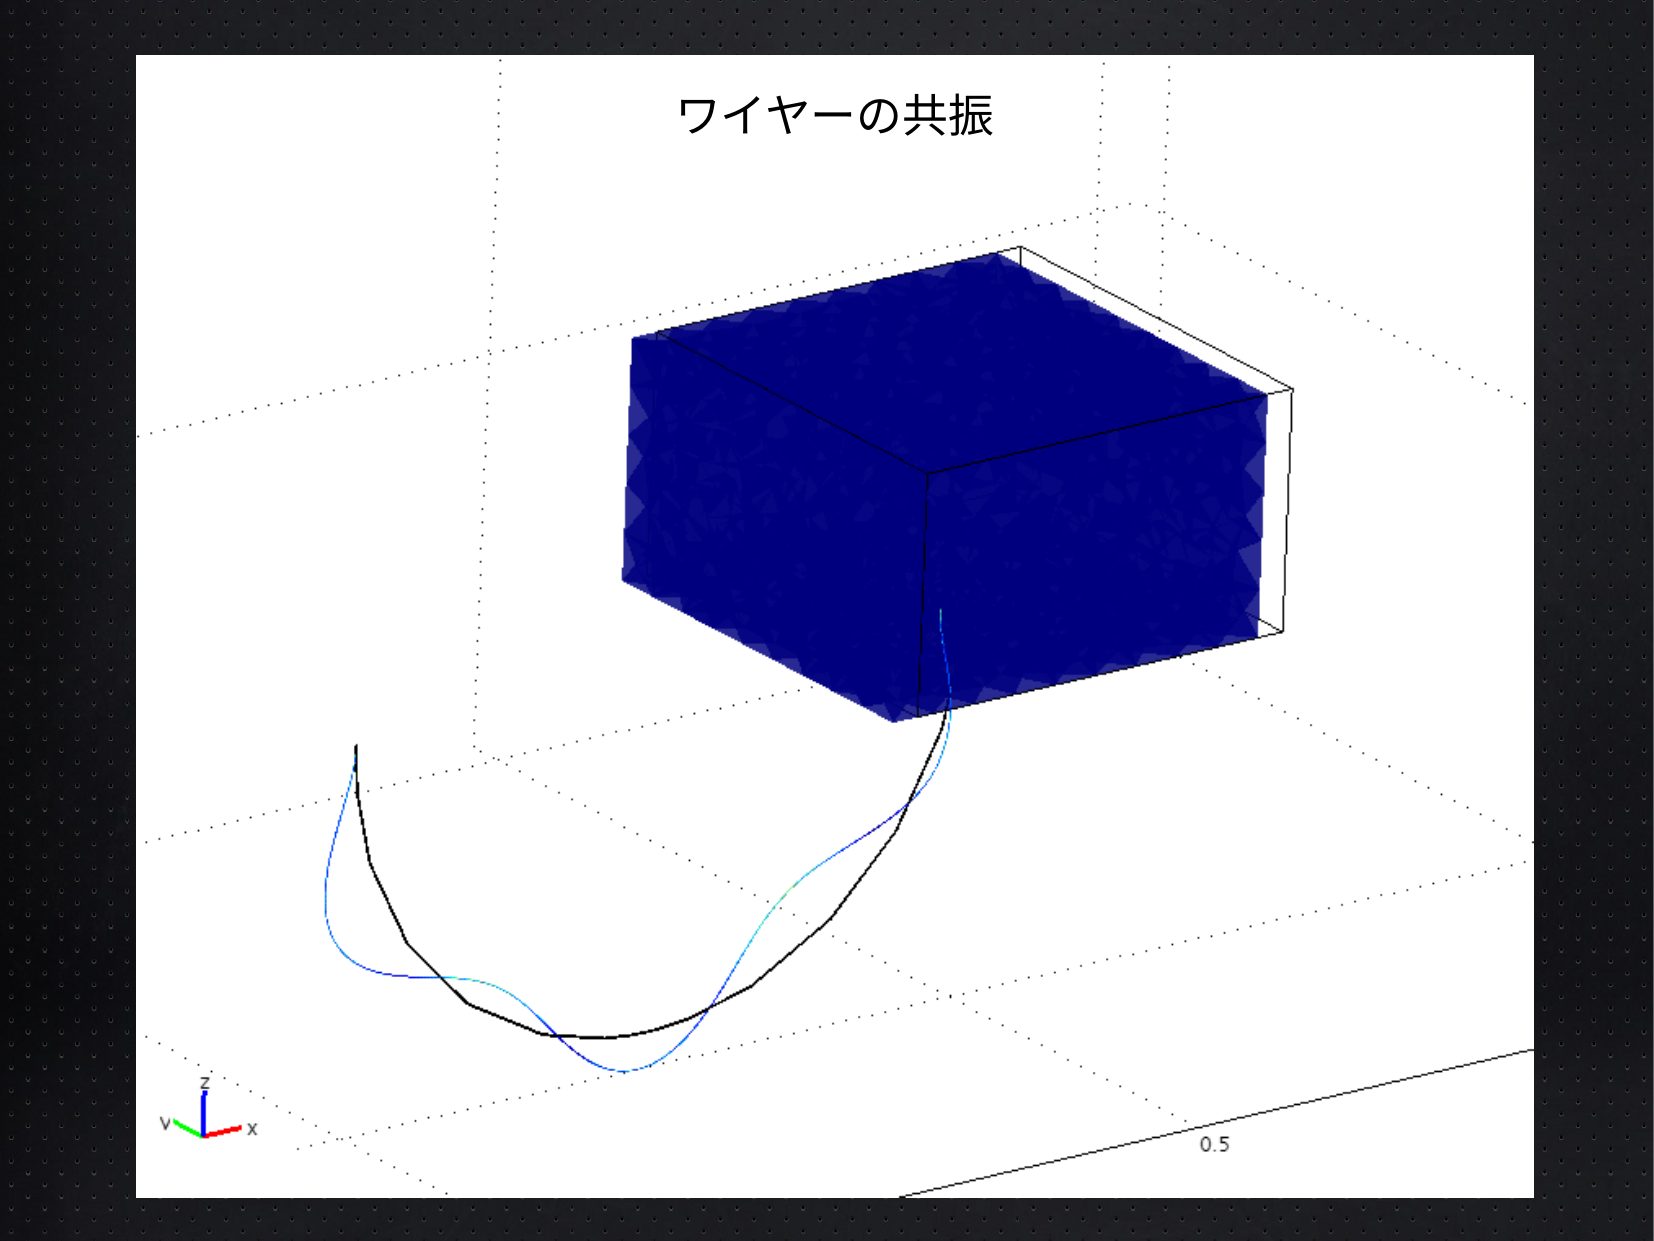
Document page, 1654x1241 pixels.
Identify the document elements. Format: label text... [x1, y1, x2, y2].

text_box ワイヤーの共振 [660, 72, 997, 134]
picture [0, 0, 1654, 1241]
